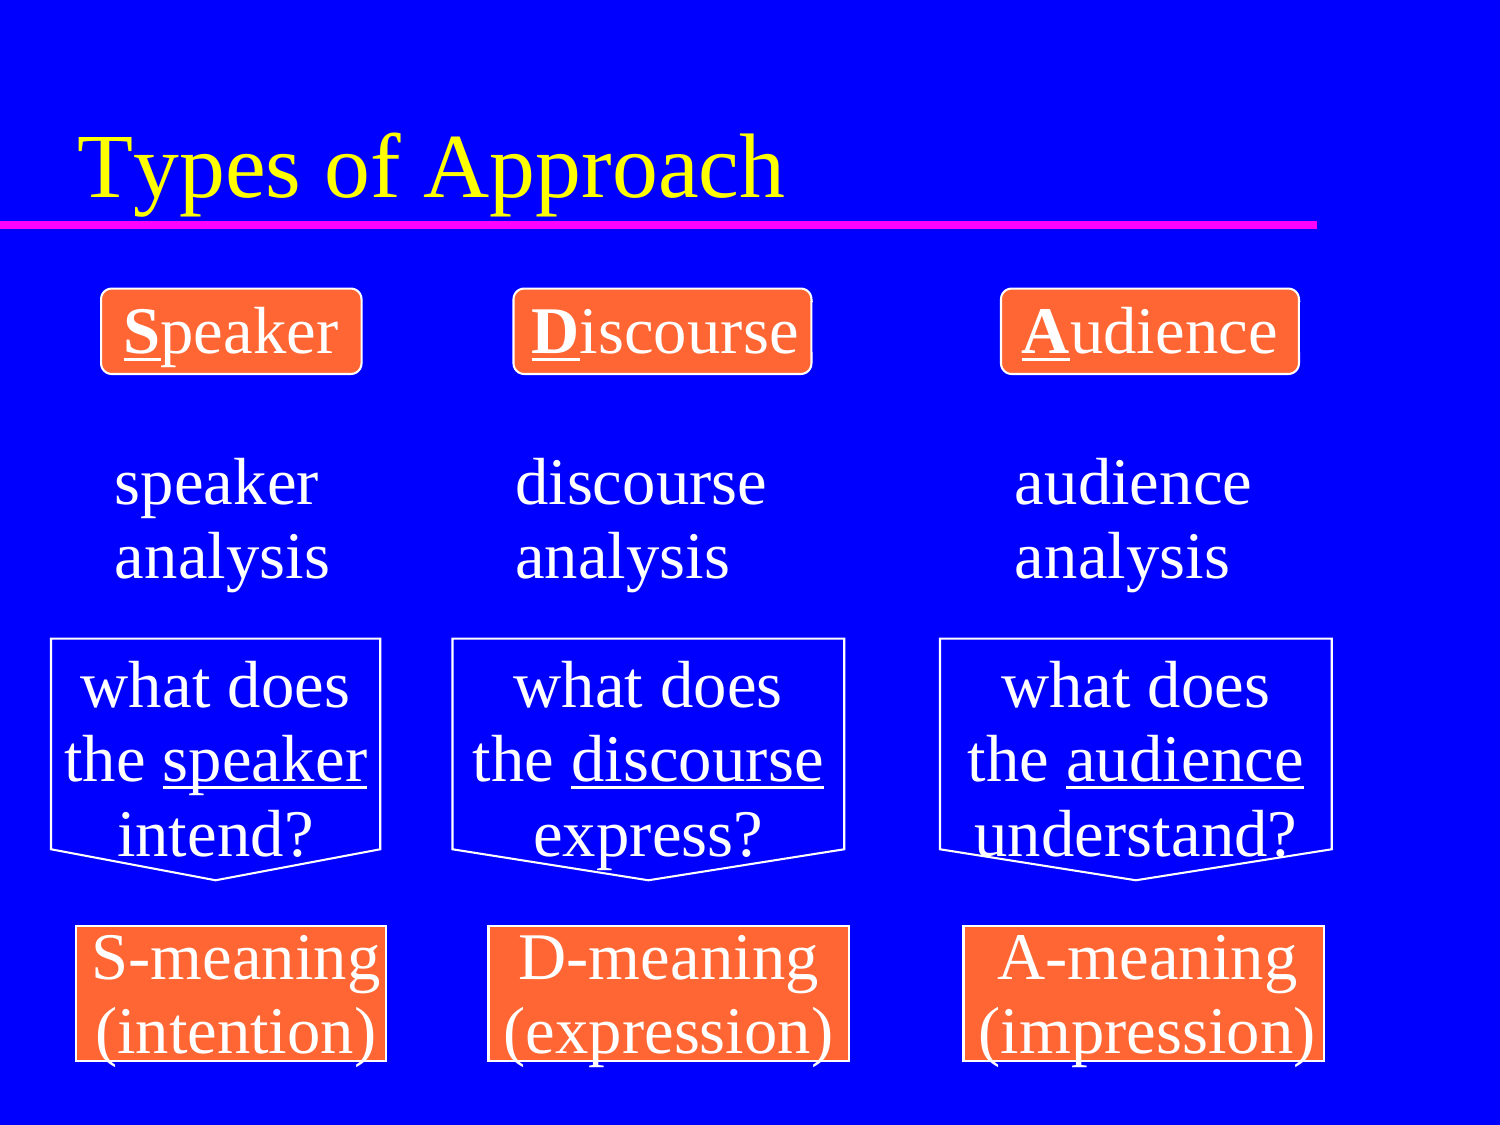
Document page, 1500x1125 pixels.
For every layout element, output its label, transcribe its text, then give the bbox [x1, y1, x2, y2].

text_box discourse analysis [500, 437, 876, 601]
text_box audience analysis [999, 437, 1375, 601]
title Types of Approach [62, 43, 1338, 225]
text_box S-meaning (intention) [76, 925, 387, 1062]
text_box D-meaning (expression) [488, 925, 849, 1062]
text_box what does the discourse express? [452, 638, 845, 881]
text_box what does the audience understand? [939, 638, 1332, 881]
text_box Speaker [101, 288, 362, 374]
text_box speaker analysis [99, 437, 475, 601]
text_box A-meaning (impression) [963, 925, 1324, 1062]
text_box what does the speaker intend? [51, 638, 381, 881]
text_box Discourse [513, 288, 812, 374]
text_box Audience [1000, 288, 1299, 374]
